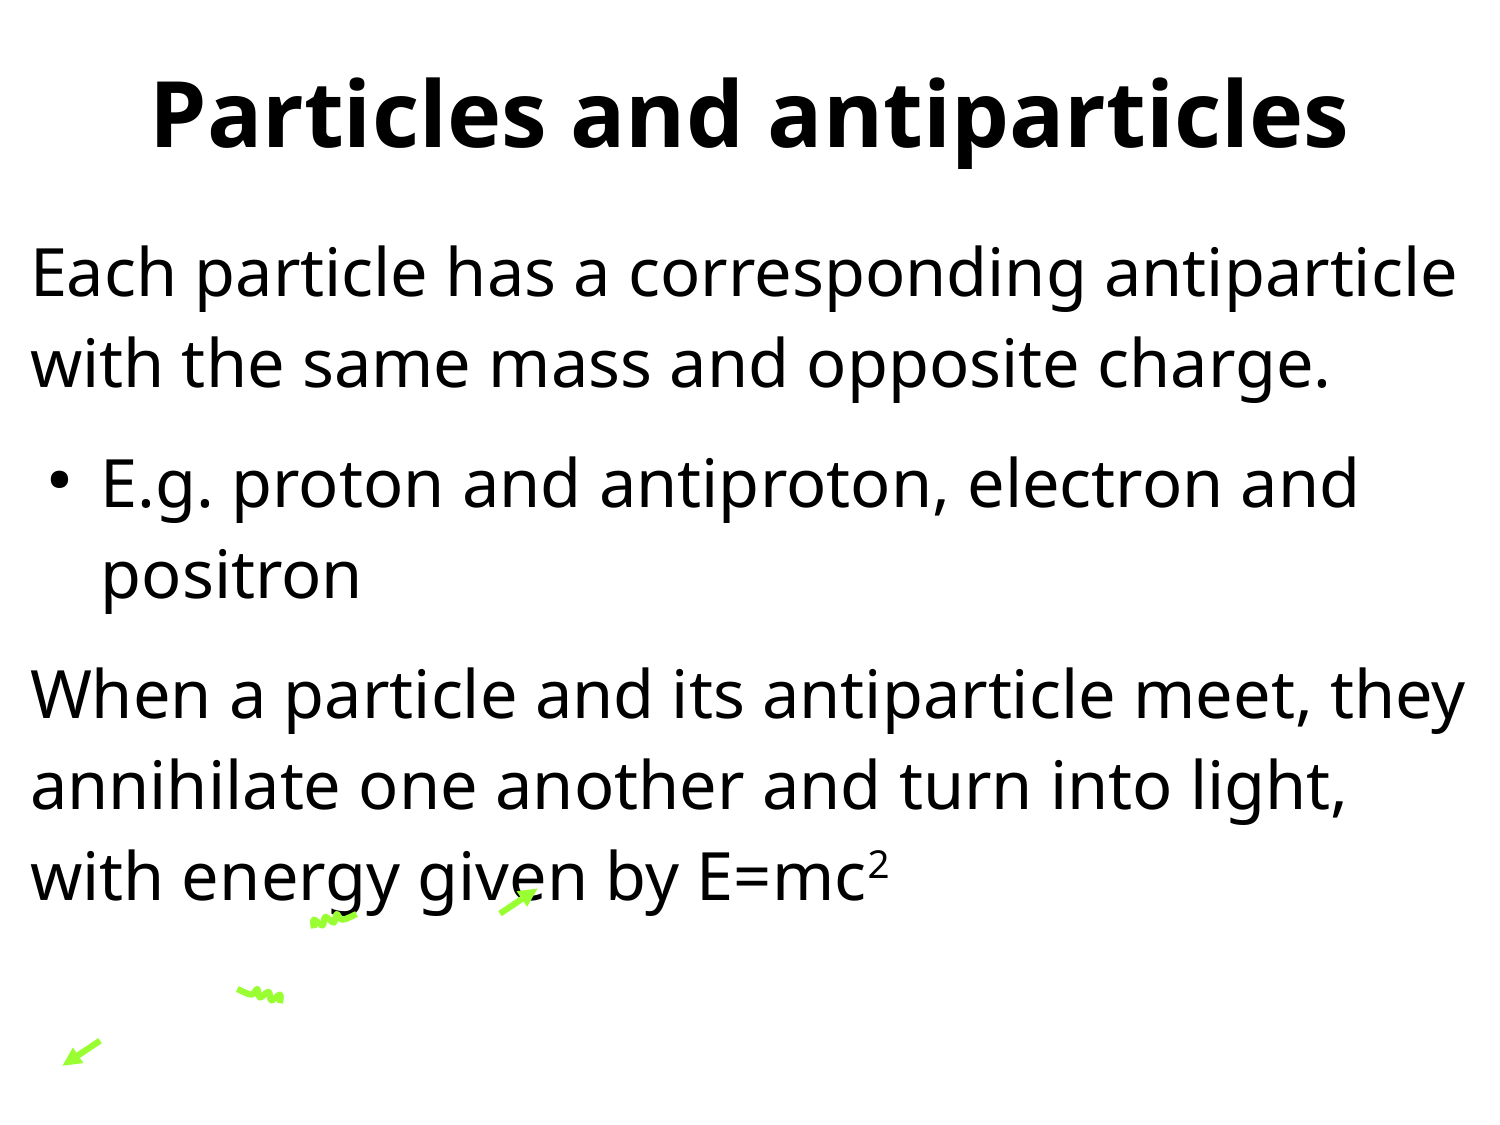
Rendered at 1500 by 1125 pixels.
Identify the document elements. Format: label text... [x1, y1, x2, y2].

title Particles and antiparticles [30, 58, 1471, 167]
list Each particle has a corresponding antiparticle with the same mass and opposite charge. E.g. proton and antiproton, electron and positron When a particle and its antiparticle meet, they annihilate one another and turn into light, with energy given by E=mc2 [30, 224, 1471, 1021]
